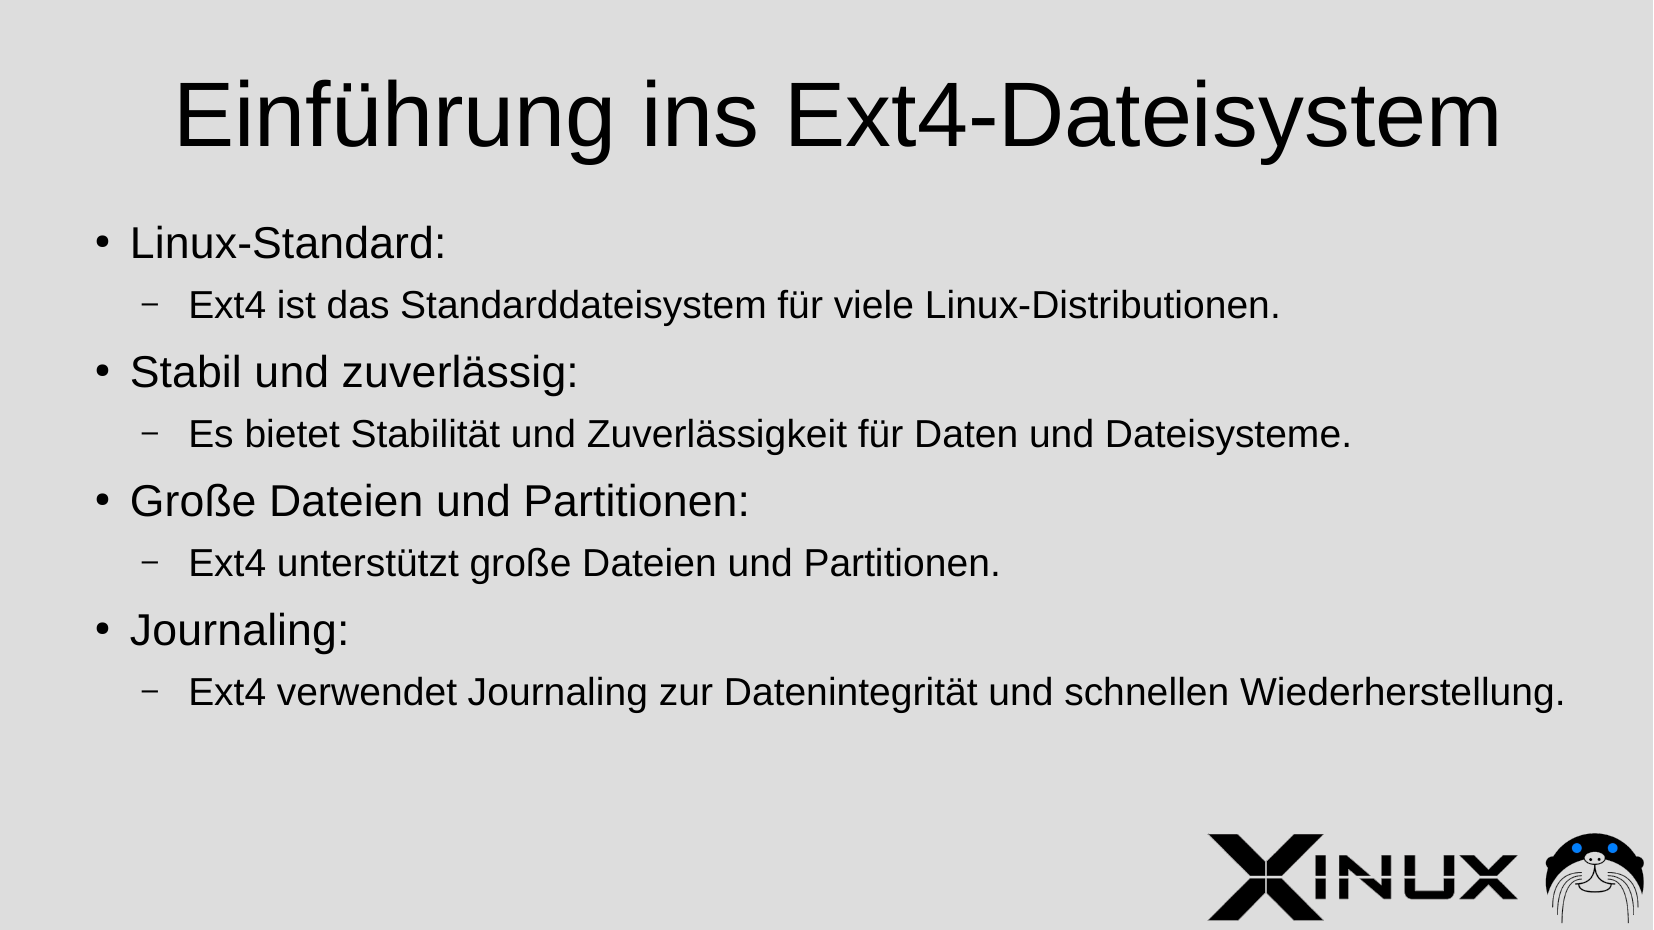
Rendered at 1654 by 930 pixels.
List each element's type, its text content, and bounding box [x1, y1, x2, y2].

title Einführung ins Ext4-Dateisystem [82, 37, 1571, 193]
list Linux-Standard: Ext4 ist das Standarddateisystem für viele Linux-Distributionen. Stabil und zuverlässig: Es bietet Stabilität und Zuverlässigkeit für Daten und Dateisysteme. Große Dateien und Partitionen: Ext4 unterstützt große Dateien und Partitionen. Journaling: Ext4 verwendet Journaling zur Datenintegrität und schnellen Wiederherstellung. [82, 217, 1571, 757]
picture [1200, 824, 1650, 930]
